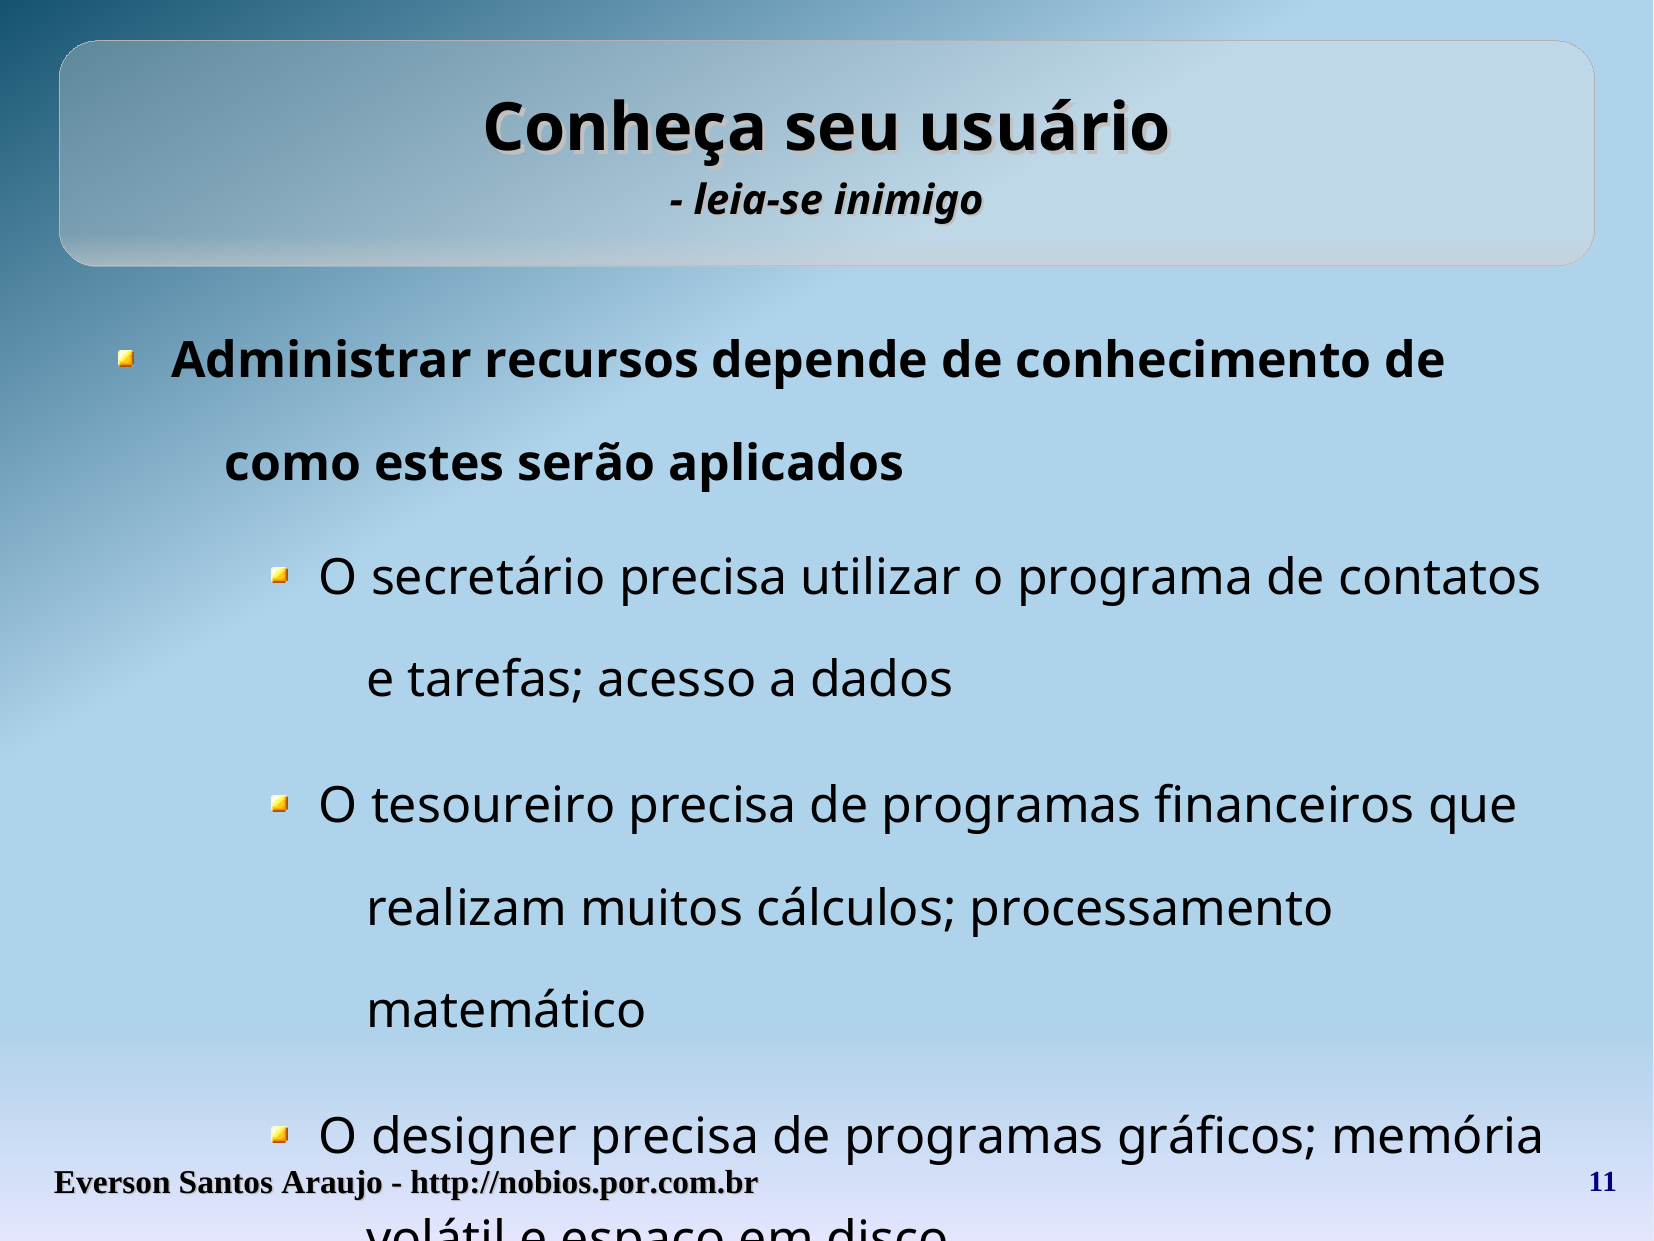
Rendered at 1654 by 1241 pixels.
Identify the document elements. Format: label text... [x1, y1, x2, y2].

picture [271, 1126, 288, 1143]
list Administrar recursos depende de conhecimento de como estes serão aplicados O secretário precisa utilizar o programa de contatos e tarefas; acesso a dados O tesoureiro precisa de programas financeiros que realizam muitos cálculos; processamento matemático O designer precisa de programas gráficos; memória volátil e espaço em disco [82, 290, 1571, 1109]
title Conheça seu usuário - leia-se inimigo [82, 49, 1571, 257]
